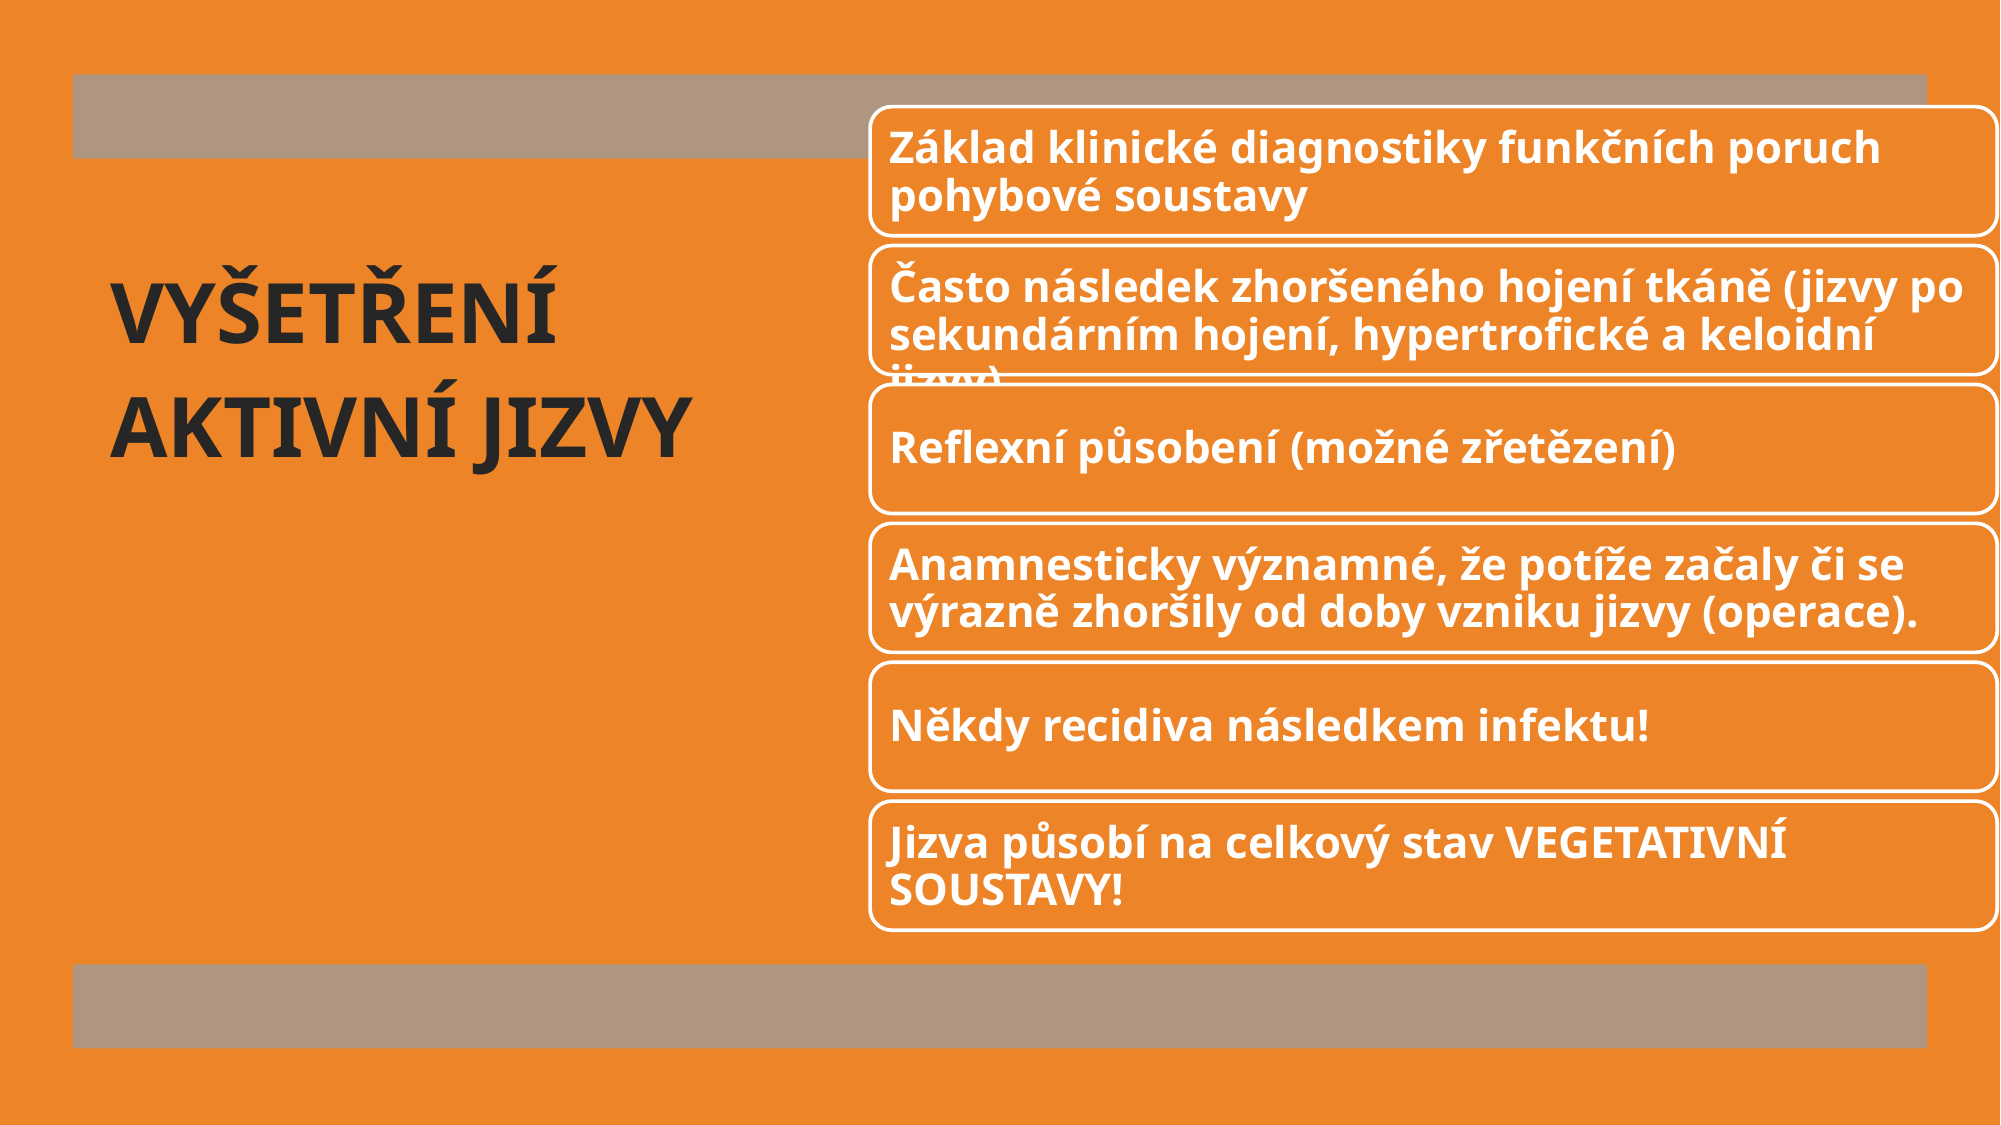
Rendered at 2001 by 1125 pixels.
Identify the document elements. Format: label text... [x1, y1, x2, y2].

title VYŠETŘENÍ AKTIVNÍ JIZVY [95, 247, 936, 888]
text_box Jizva působí na celkový stav VEGETATIVNÍ SOUSTAVY! [870, 801, 1998, 931]
text_box [0, 0, 2000, 1125]
text_box Základ klinické diagnostiky funkčních poruch pohybové soustavy [870, 106, 1998, 236]
text_box Reflexní působení (možné zřetězení) [870, 384, 1998, 514]
text_box Anamnesticky významné, že potíže začaly či se výrazně zhoršily od doby vzniku jizvy (operace). [870, 523, 1998, 653]
text_box Někdy recidiva následkem infektu! [870, 662, 1998, 792]
text_box Často následek zhoršeného hojení tkáně (jizvy po sekundárním hojení, hypertrofické a keloidní jizvy) [870, 245, 1998, 375]
